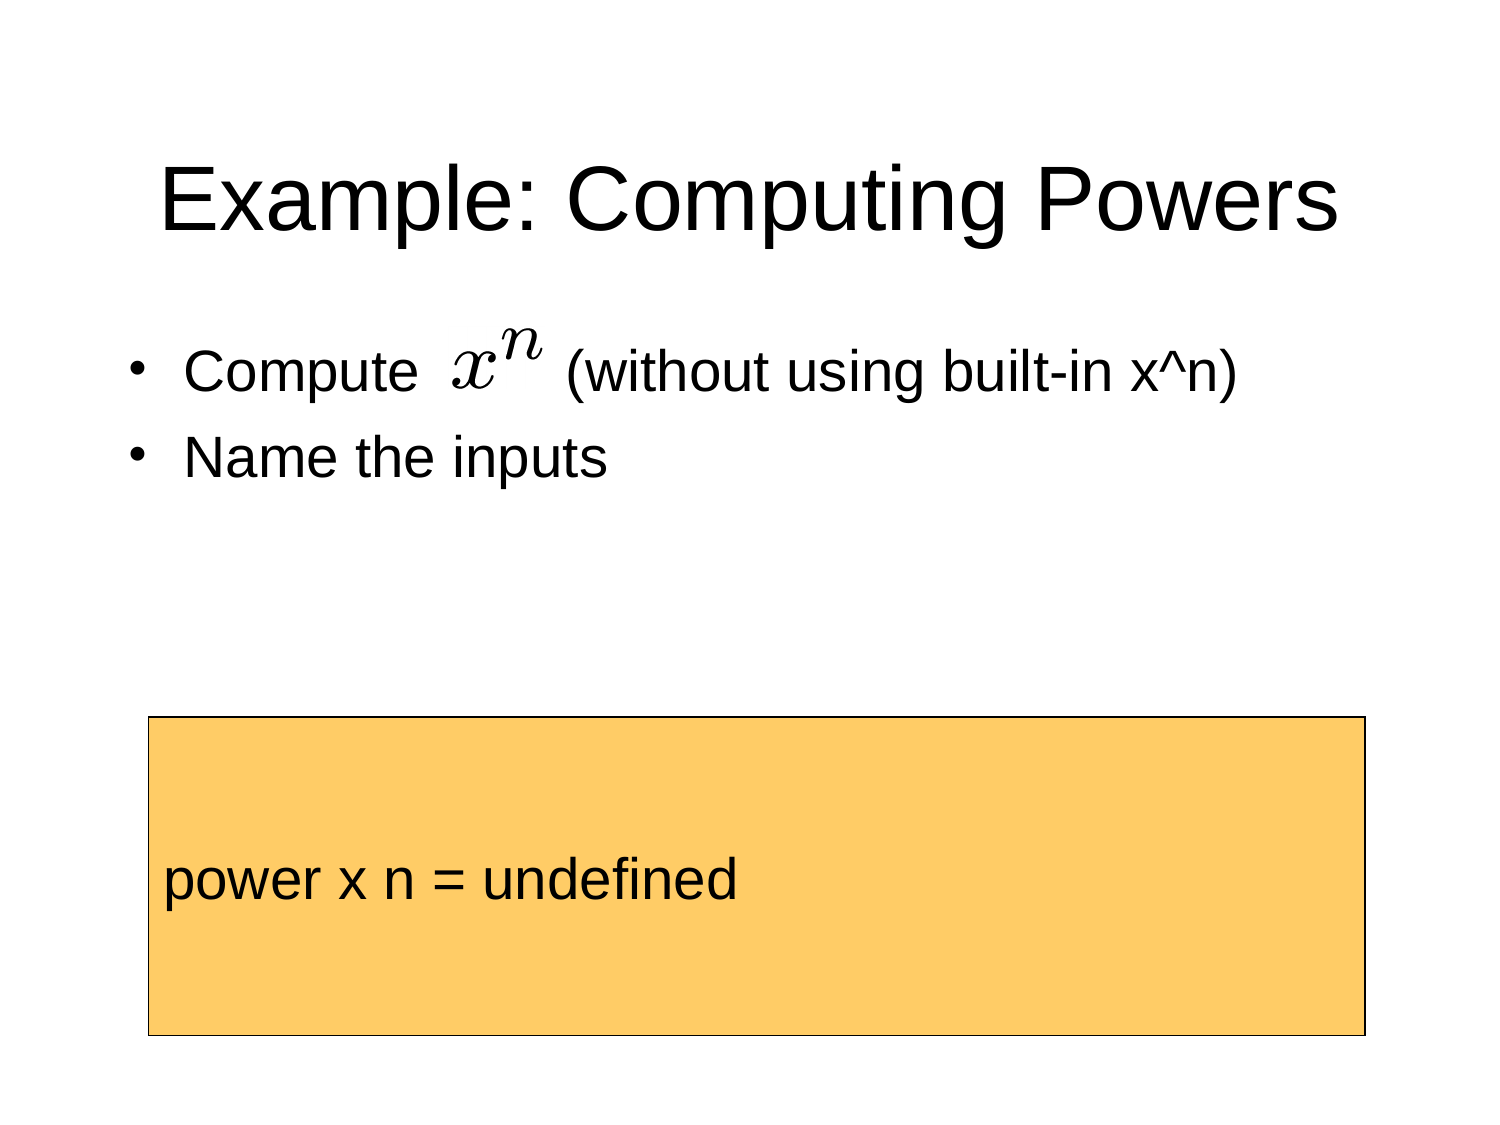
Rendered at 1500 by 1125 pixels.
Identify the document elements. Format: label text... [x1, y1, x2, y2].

list Compute (without using built-in x^n) Name the inputs [112, 324, 1388, 1000]
text_box power x n = undefined [148, 716, 1366, 1036]
picture [448, 326, 545, 389]
title Example: Computing Powers [112, 99, 1388, 288]
